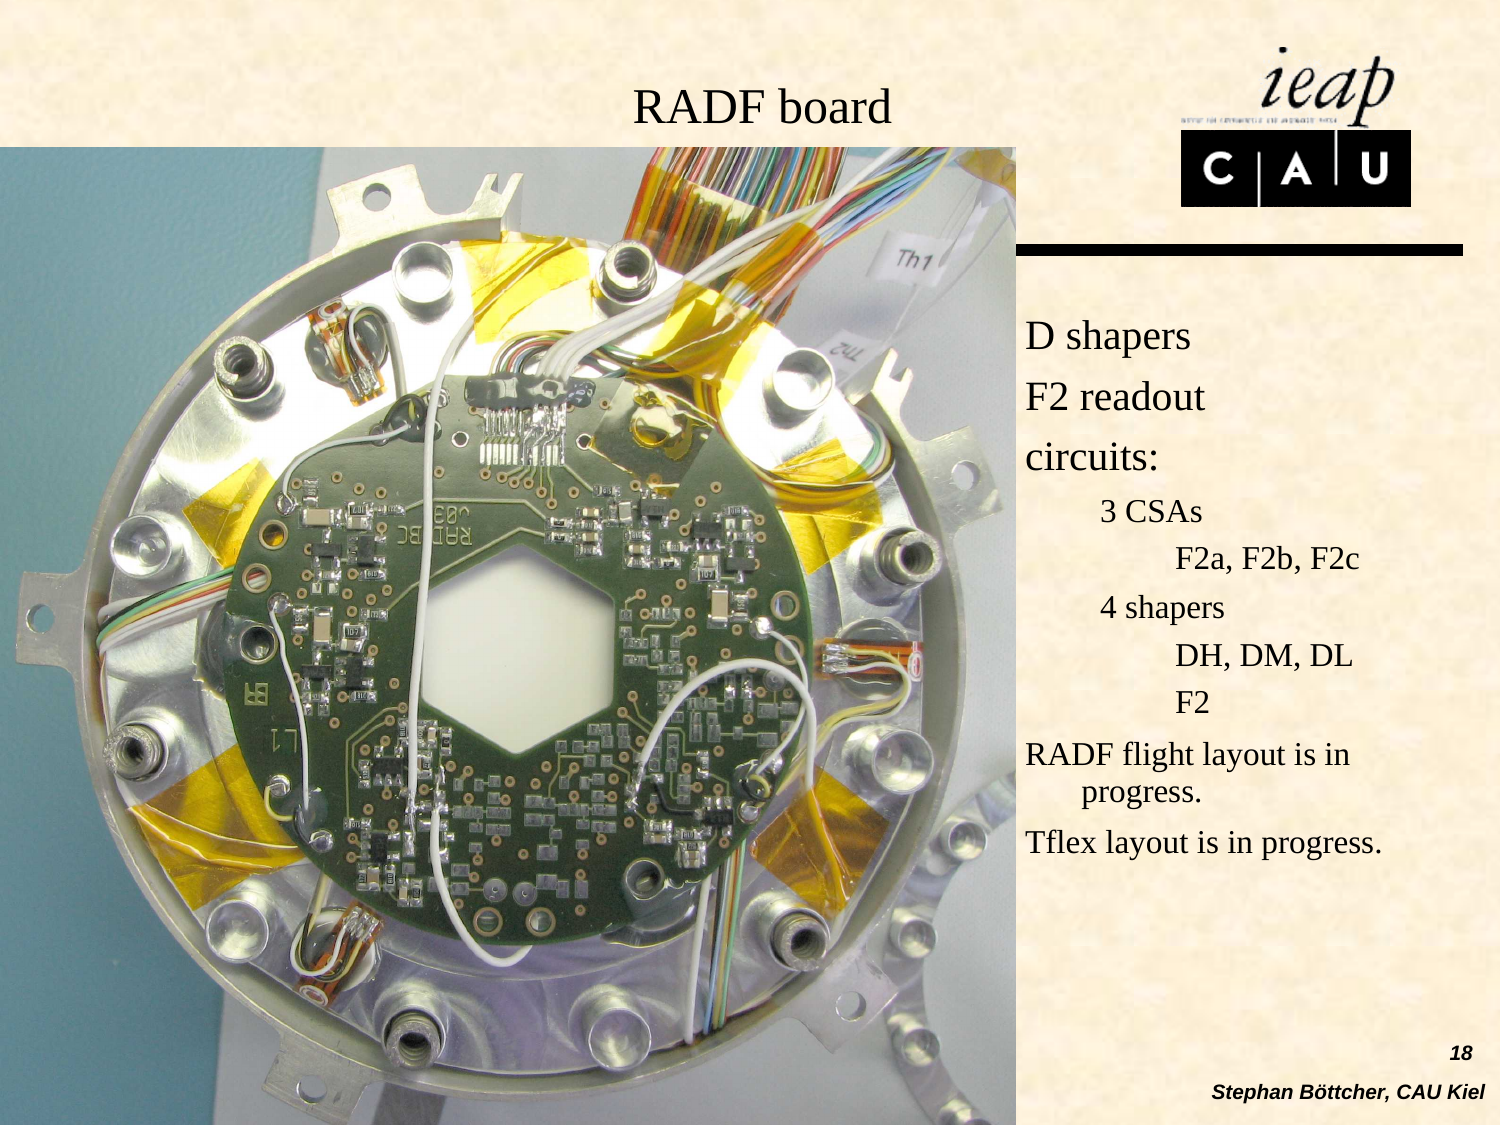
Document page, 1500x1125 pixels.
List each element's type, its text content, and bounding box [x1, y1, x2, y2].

title RADF board [299, 8, 1225, 205]
list D shapers F2 readout circuits: 3 CSAs F2a, F2b, F2c 4 shapers DH, DM, DL F2 RADF flight layout is in progress. Tflex layout is in progress. [1025, 312, 1469, 1063]
picture [0, 0, 1500, 1125]
